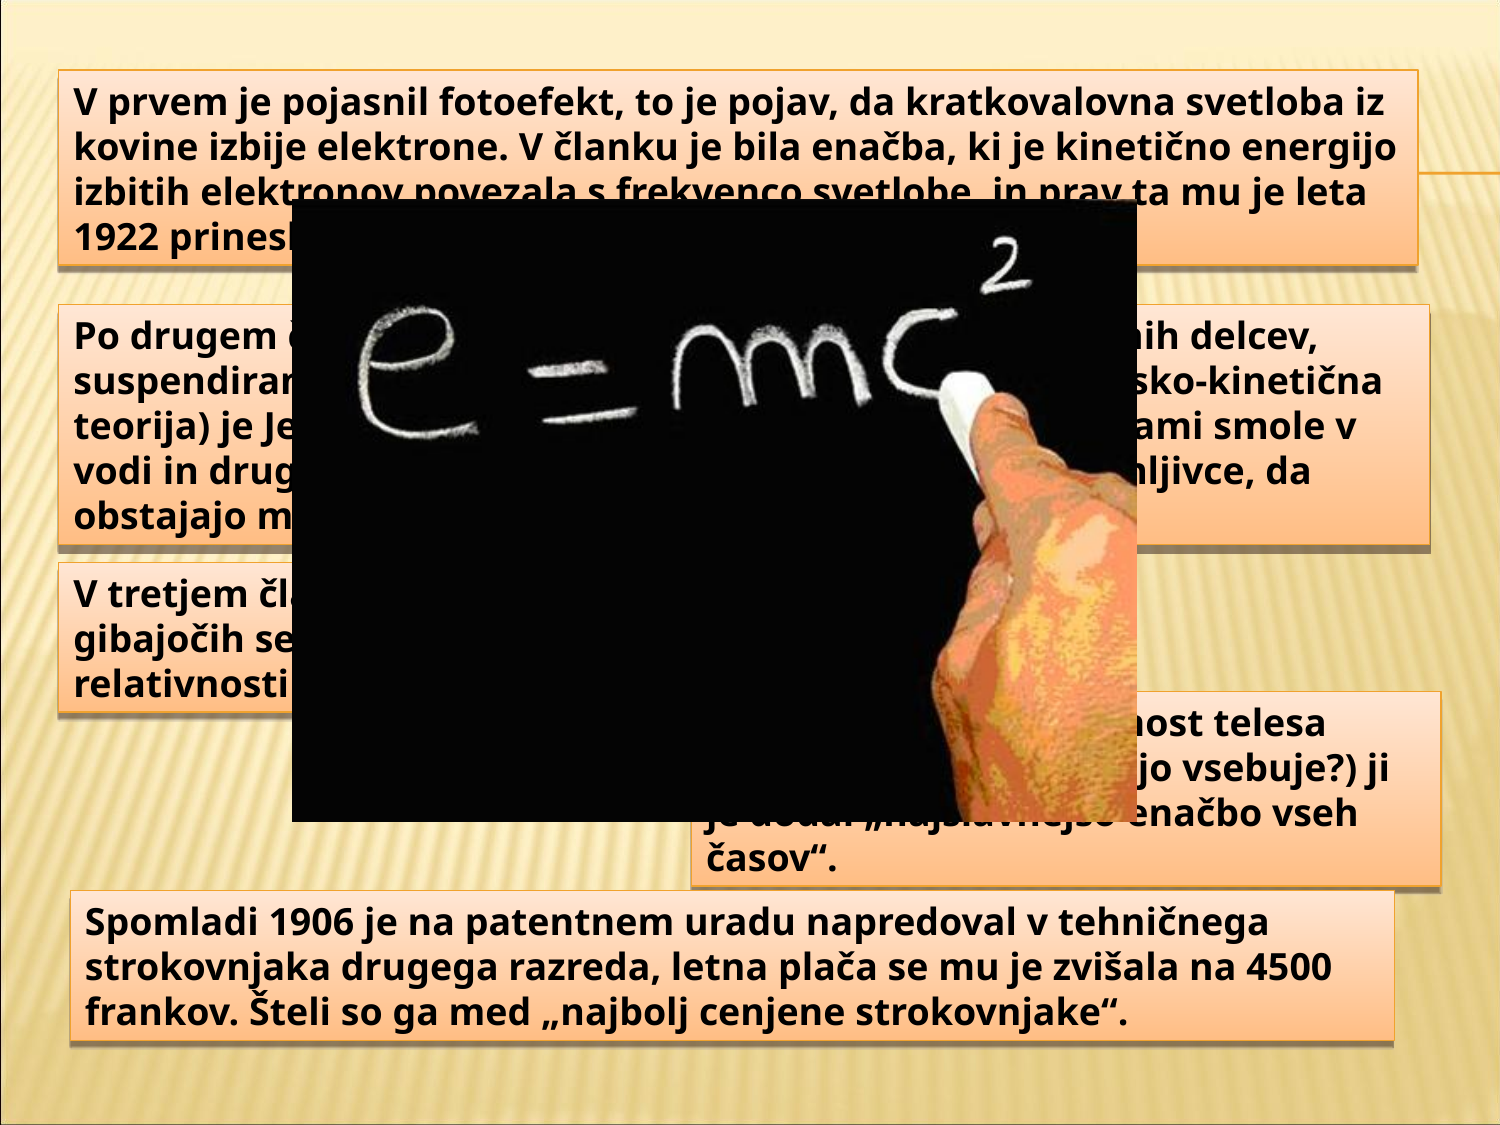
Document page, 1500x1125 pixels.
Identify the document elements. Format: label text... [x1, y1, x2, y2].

picture [0, 0, 1500, 1125]
text_box Spomladi 1906 je na patentnem uradu napredoval v tehničnega strokovnjaka drugega razreda, letna plača se mu je zvišala na 4500 frankov. Šteli so ga med „najbolj cenjene strokovnjake“. [70, 890, 1395, 1041]
text_box Po drugem članku o Bownovem gibanju (o gibanju majhnih delcev, suspendiranih v mirujoči tekočini, ki ga zahteva molekulsko-kinetična teorija) je Jean Baptiste Perrin izvedel merjenja s kroglicami smole v vodi in drugih tekočinah. Z njimi je prepričal zadnje dvomljivce, da obstajajo molekule z določeno maso in velikostjo. [58, 304, 292, 545]
text_box V četrtem (Ali je vztrajnost telesa odvisna od energije, ki jo vsebuje?) ji je dodal „najslavnejšo enačbo vseh časov“. [691, 691, 1442, 887]
text_box Po drugem članku o Bownovem gibanju (o gibanju majhnih delcev, suspendiranih v mirujoči tekočini, ki ga zahteva molekulsko-kinetična teorija) je Jean Baptiste Perrin izvedel merjenja s kroglicami smole v vodi in drugih tekočinah. Z njimi je prepričal zadnje dvomljivce, da obstajajo molekule z določeno maso in velikostjo. [1137, 304, 1430, 545]
text_box V tretjem članku (o elektrodinamiki gibajočih se teles) je razgrnil teorijo relativnosti [58, 562, 292, 713]
text_box V prvem je pojasnil fotoefekt, to je pojav, da kratkovalovna svetloba iz kovine izbije elektrone. V članku je bila enačba, ki je kinetično energijo izbitih elektronov povezala s frekvenco svetlobe, in prav ta mu je leta 1922 prinesla Nobelovo nagrado. [58, 70, 1418, 266]
